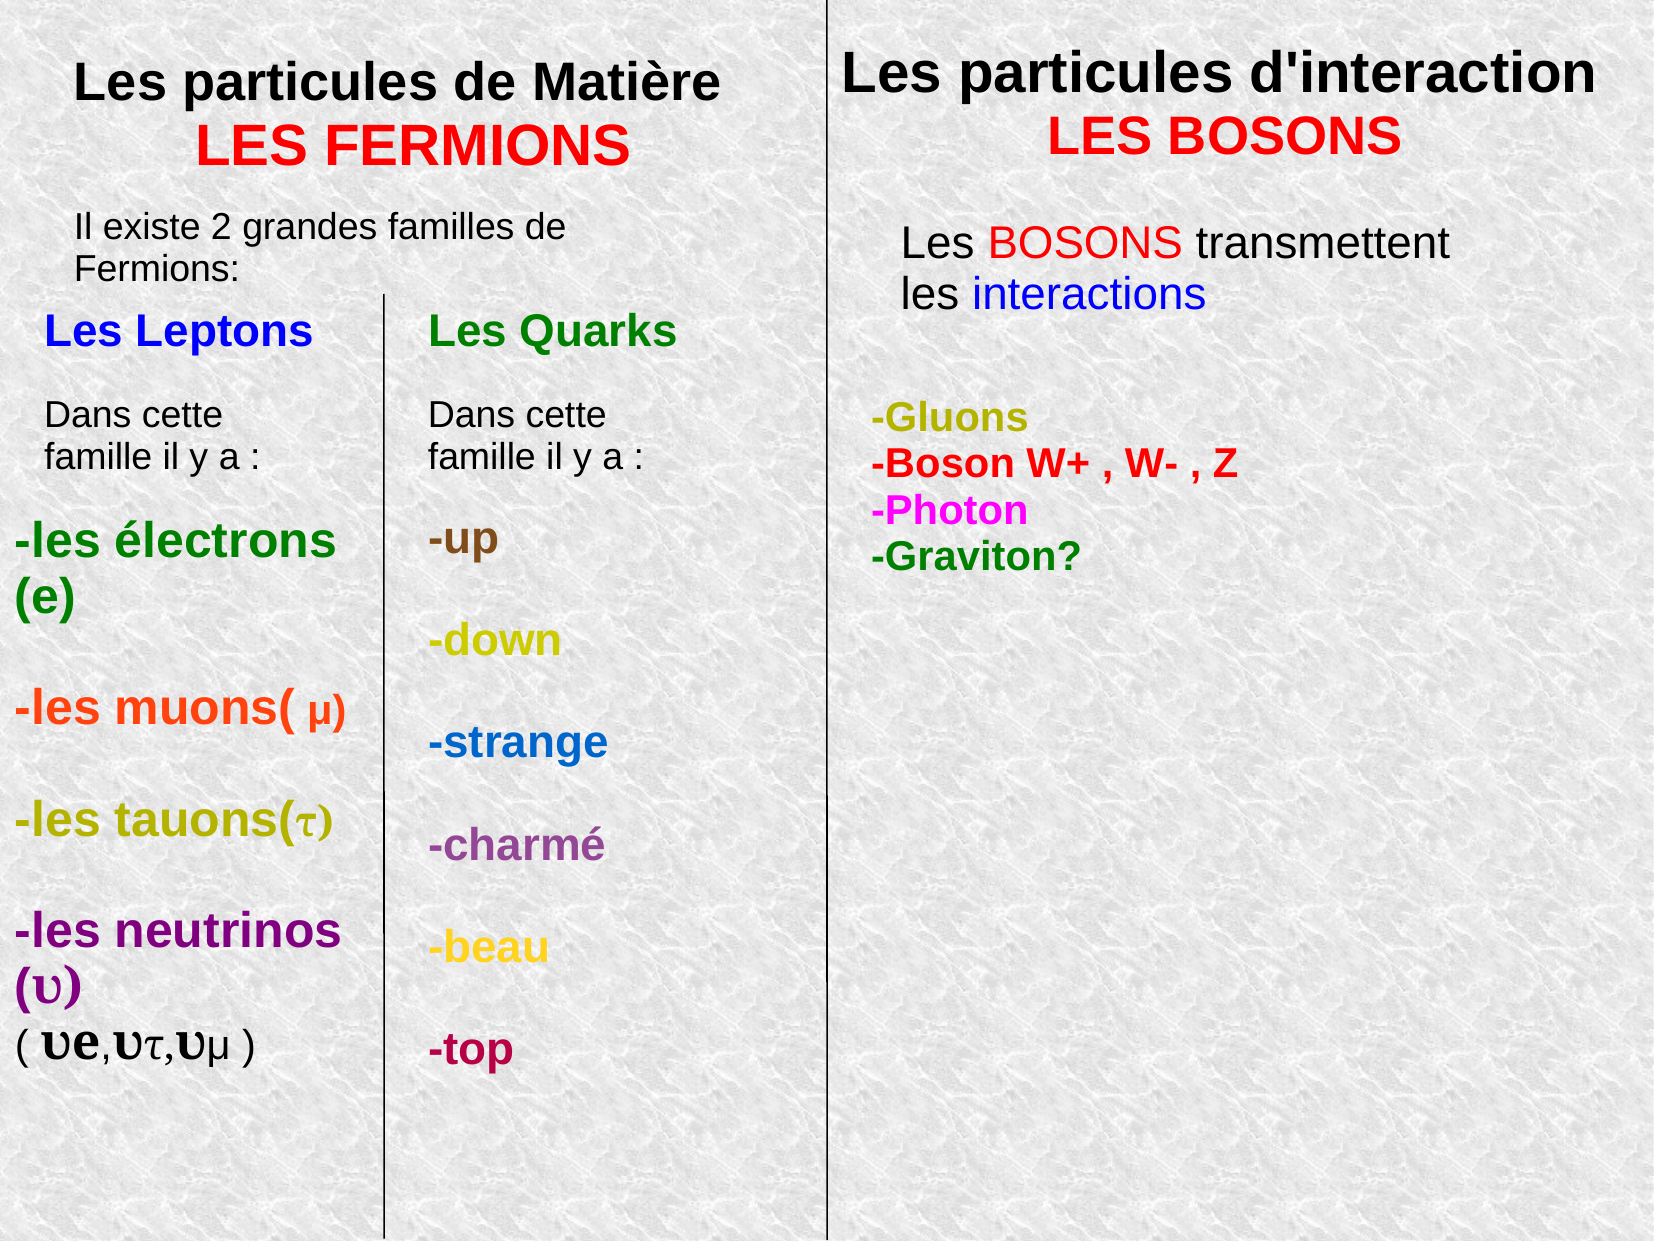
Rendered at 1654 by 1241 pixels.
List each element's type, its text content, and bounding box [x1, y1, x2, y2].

picture [0, 0, 826, 1241]
text_box -Gluons -Boson W+ , W- , Z -Photon -Graviton? [856, 383, 1565, 589]
text_box Les BOSONS transmettent les interactions [885, 206, 1506, 324]
text_box Il existe 2 grandes familles de Fermions: [59, 196, 739, 296]
text_box Dans cette famille il y a : [29, 383, 355, 483]
text_box Les particules d'interaction LES BOSONS [826, 29, 1625, 173]
text_box Les particules de Matière LES FERMIONS [59, 41, 768, 185]
text_box -les électrons (e) -les muons( μ) -les tauons(τ) -les neutrinos (υ) ( υe,υτ,υμ ) [0, 502, 384, 1182]
text_box Les Leptons [29, 295, 355, 363]
text_box -up -down -strange -charmé -beau -top [413, 502, 768, 1134]
text_box Les Quarks [413, 295, 798, 363]
text_box Dans cette famille il y a : [413, 383, 739, 483]
picture [828, 0, 1654, 1241]
